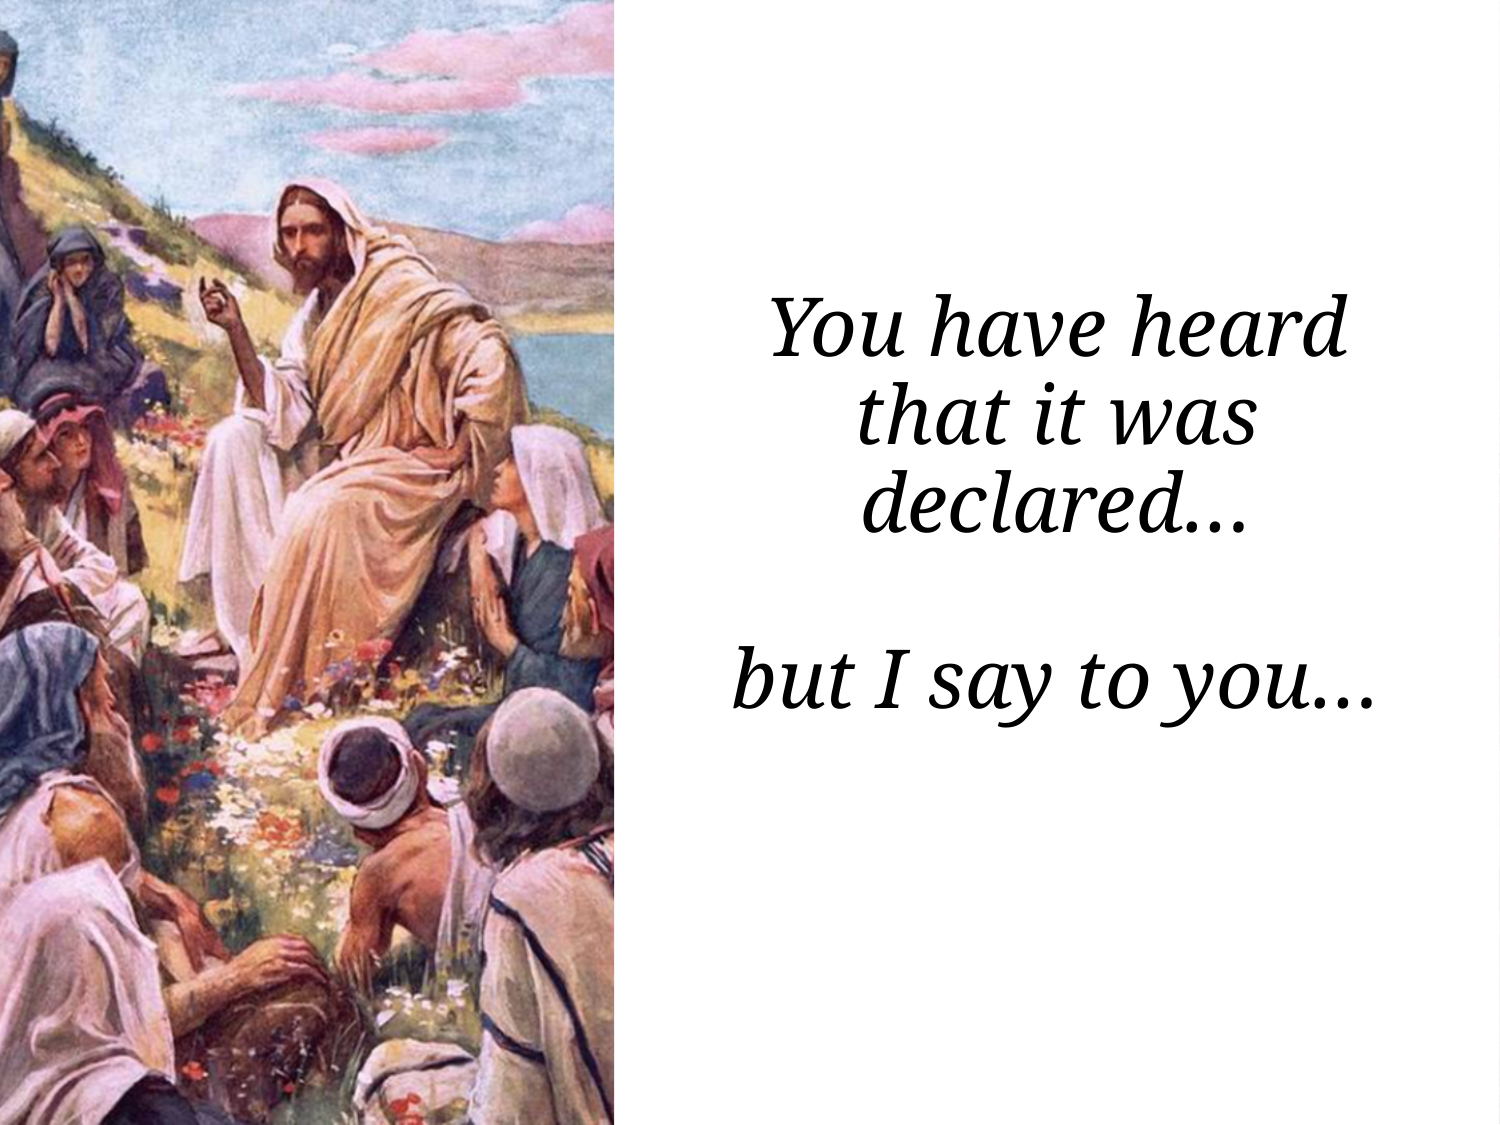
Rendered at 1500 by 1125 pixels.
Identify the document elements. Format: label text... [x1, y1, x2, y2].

picture [0, 0, 615, 1125]
text_box [615, 0, 1500, 1125]
title You have heard that it was declared… but I say to you… [687, 266, 1426, 833]
